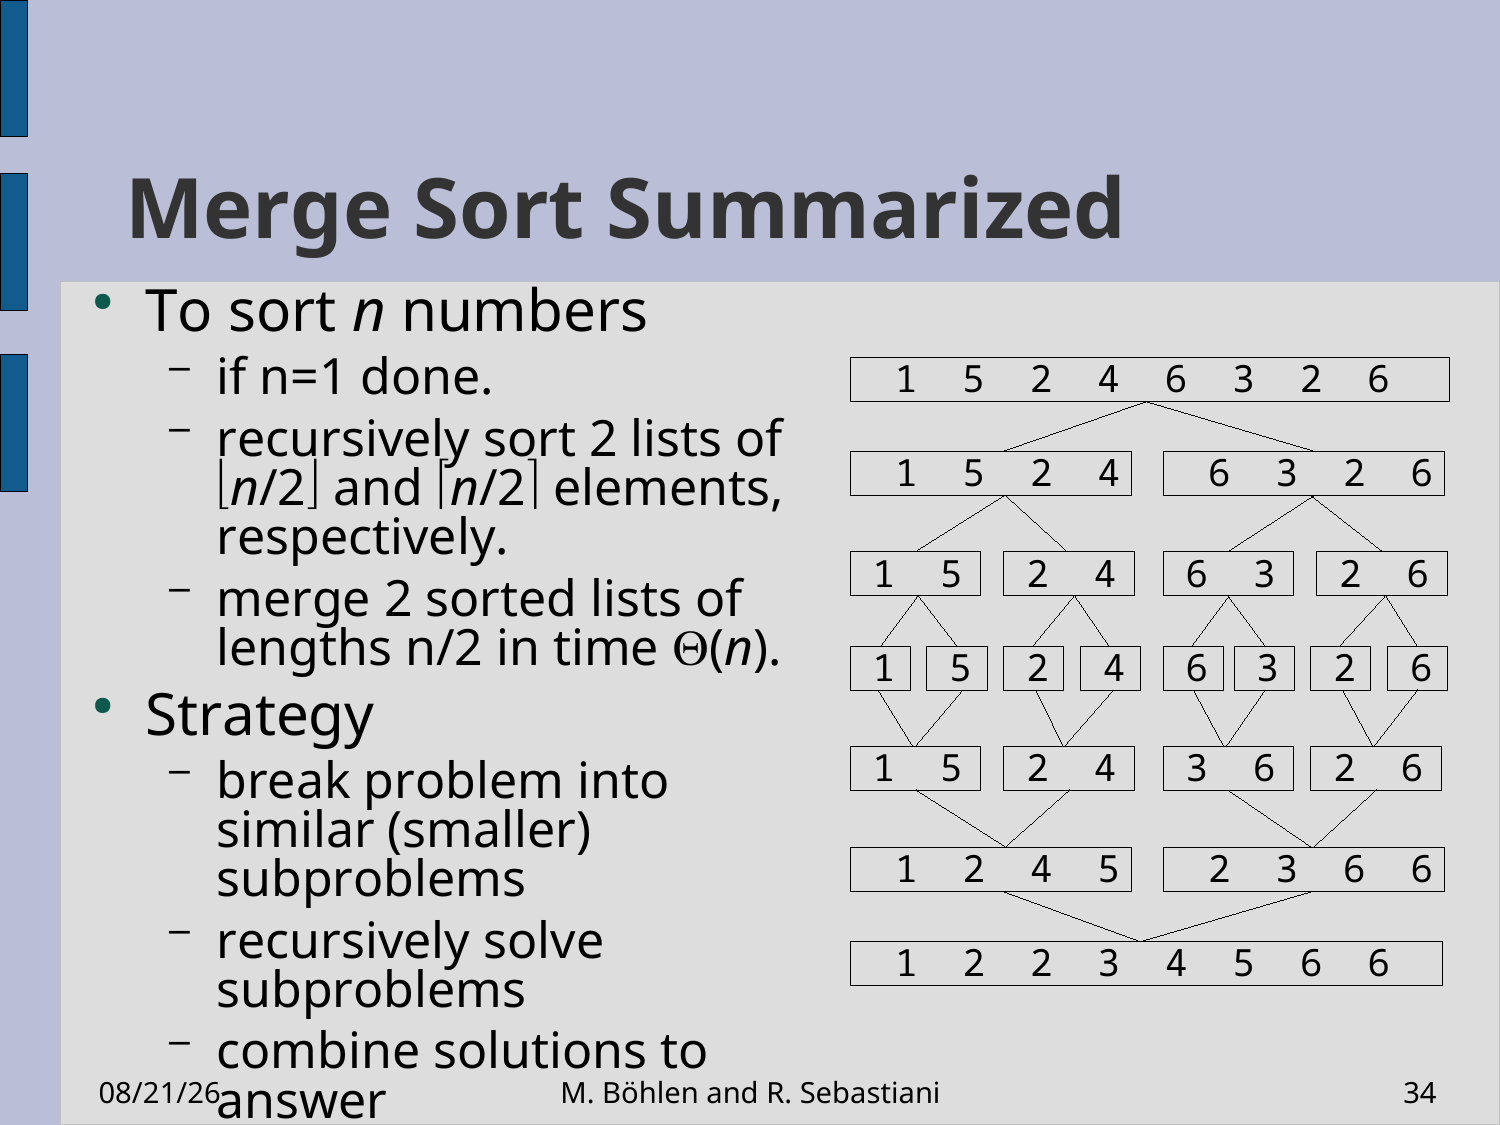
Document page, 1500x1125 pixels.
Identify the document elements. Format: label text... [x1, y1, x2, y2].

text_box 1 5 [850, 746, 981, 791]
text_box 2 3 6 6 [1163, 847, 1445, 892]
text_box 3 [1234, 646, 1295, 691]
text_box 1 [850, 646, 911, 691]
text_box 4 [1080, 646, 1141, 691]
text_box 1 2 4 5 [850, 847, 1132, 892]
text_box 6 3 2 6 [1163, 451, 1445, 496]
text_box 5 [926, 646, 988, 691]
text_box 2 [1310, 646, 1371, 691]
text_box 1 5 2 4 6 3 2 6 [850, 357, 1450, 401]
text_box 1 5 [850, 551, 981, 596]
text_box 2 [1003, 646, 1064, 691]
text_box 6 3 [1163, 551, 1294, 596]
text_box 2 4 [1003, 746, 1135, 791]
text_box 1 2 2 3 4 5 6 6 [850, 941, 1443, 986]
text_box 6 [1387, 646, 1448, 691]
title Merge Sort Summarized [110, 67, 1392, 271]
text_box 6 [1163, 646, 1224, 691]
list To sort n numbers if n=1 done. recursively sort 2 lists of n/2 and n/2 elements, respectively. merge 2 sorted lists of lengths n/2 in time (n). Strategy break problem into similar (smaller) subproblems recursively solve subproblems combine solutions to answer [59, 278, 853, 1121]
text_box 1 5 2 4 [850, 451, 1132, 496]
text_box 2 6 [1316, 551, 1448, 596]
text_box 3 6 [1163, 746, 1294, 791]
text_box 2 6 [1310, 746, 1442, 791]
text_box 2 4 [1003, 551, 1135, 596]
